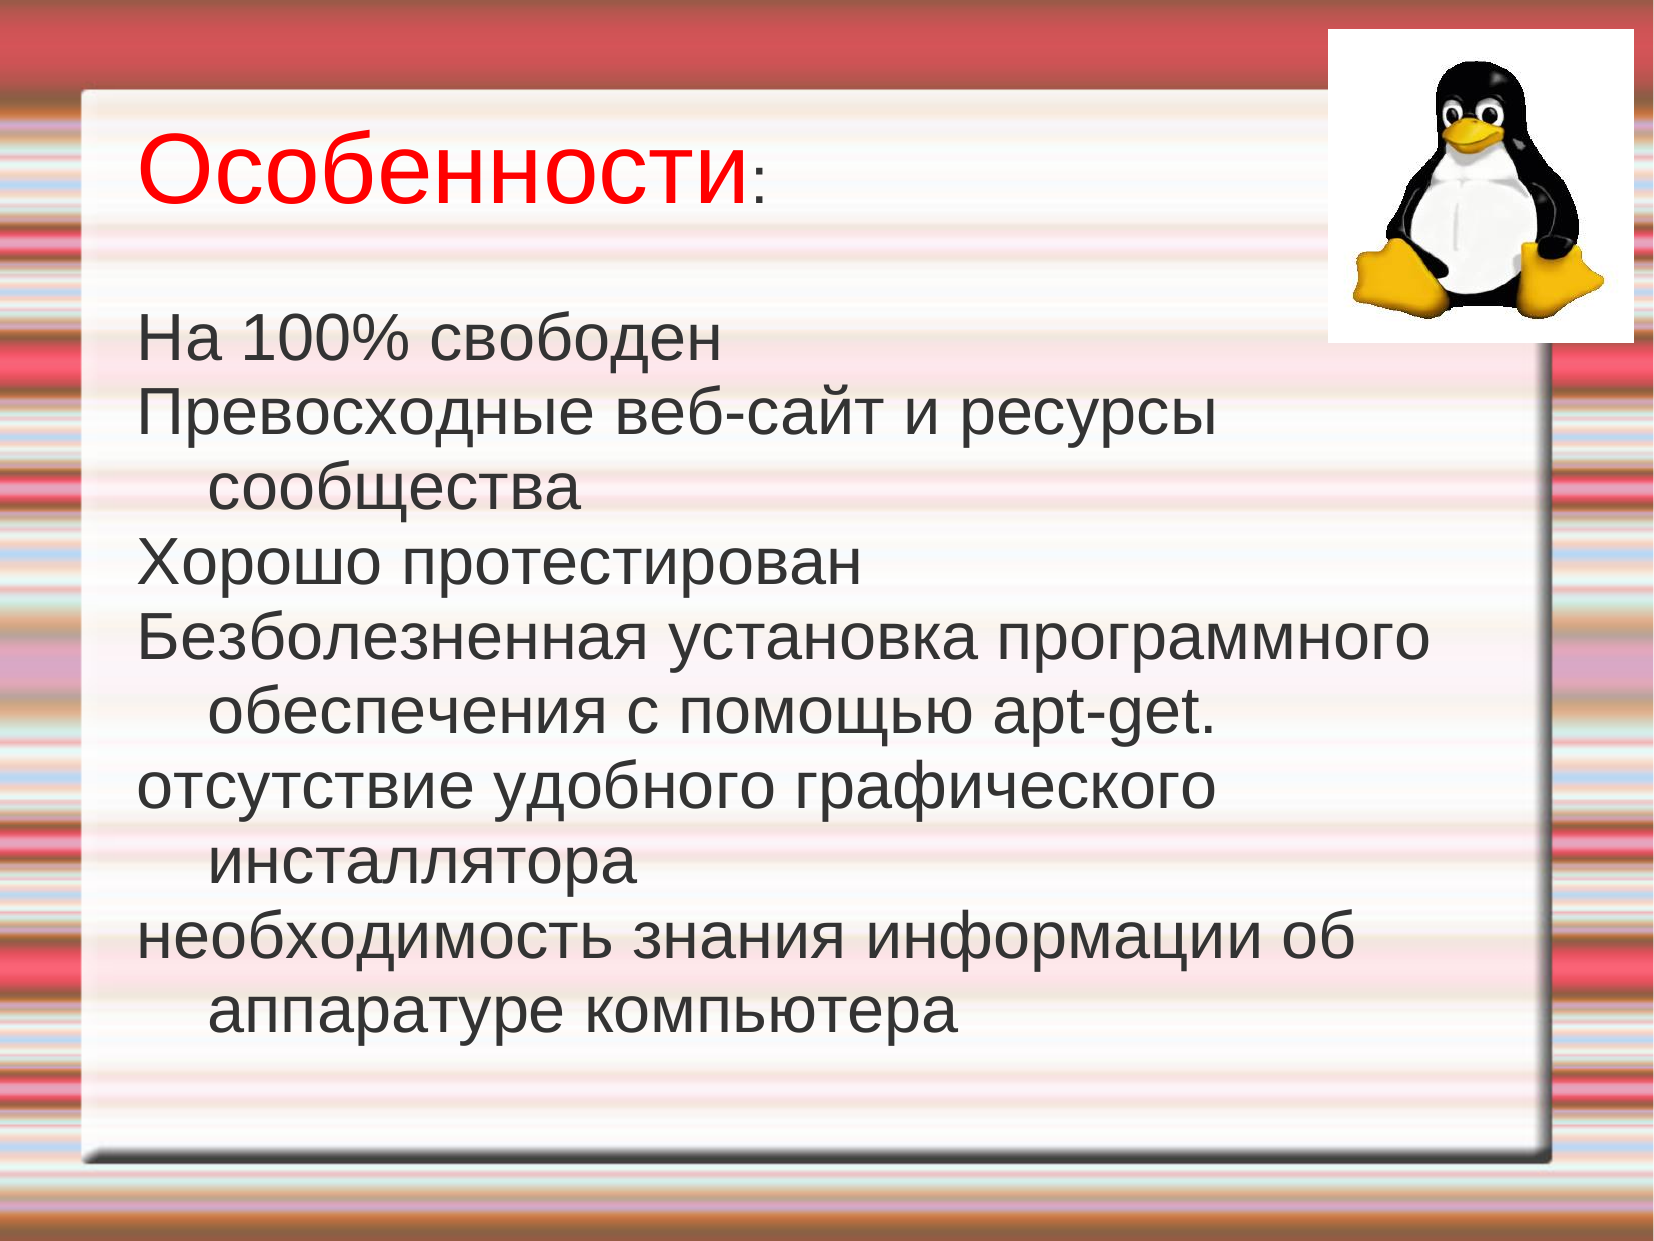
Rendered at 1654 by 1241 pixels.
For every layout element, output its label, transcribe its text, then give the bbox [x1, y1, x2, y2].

list Особенности: На 100% свободен Превосходные веб-сайт и ресурсы сообщества Хорошо протестирован Безболезненная установка программного обеспечения с помощью apt-get. отсутствие удобного графического инсталлятора необходимость знания информации об аппаратуре компьютера [124, 113, 1506, 1048]
picture [0, 0, 1654, 1241]
